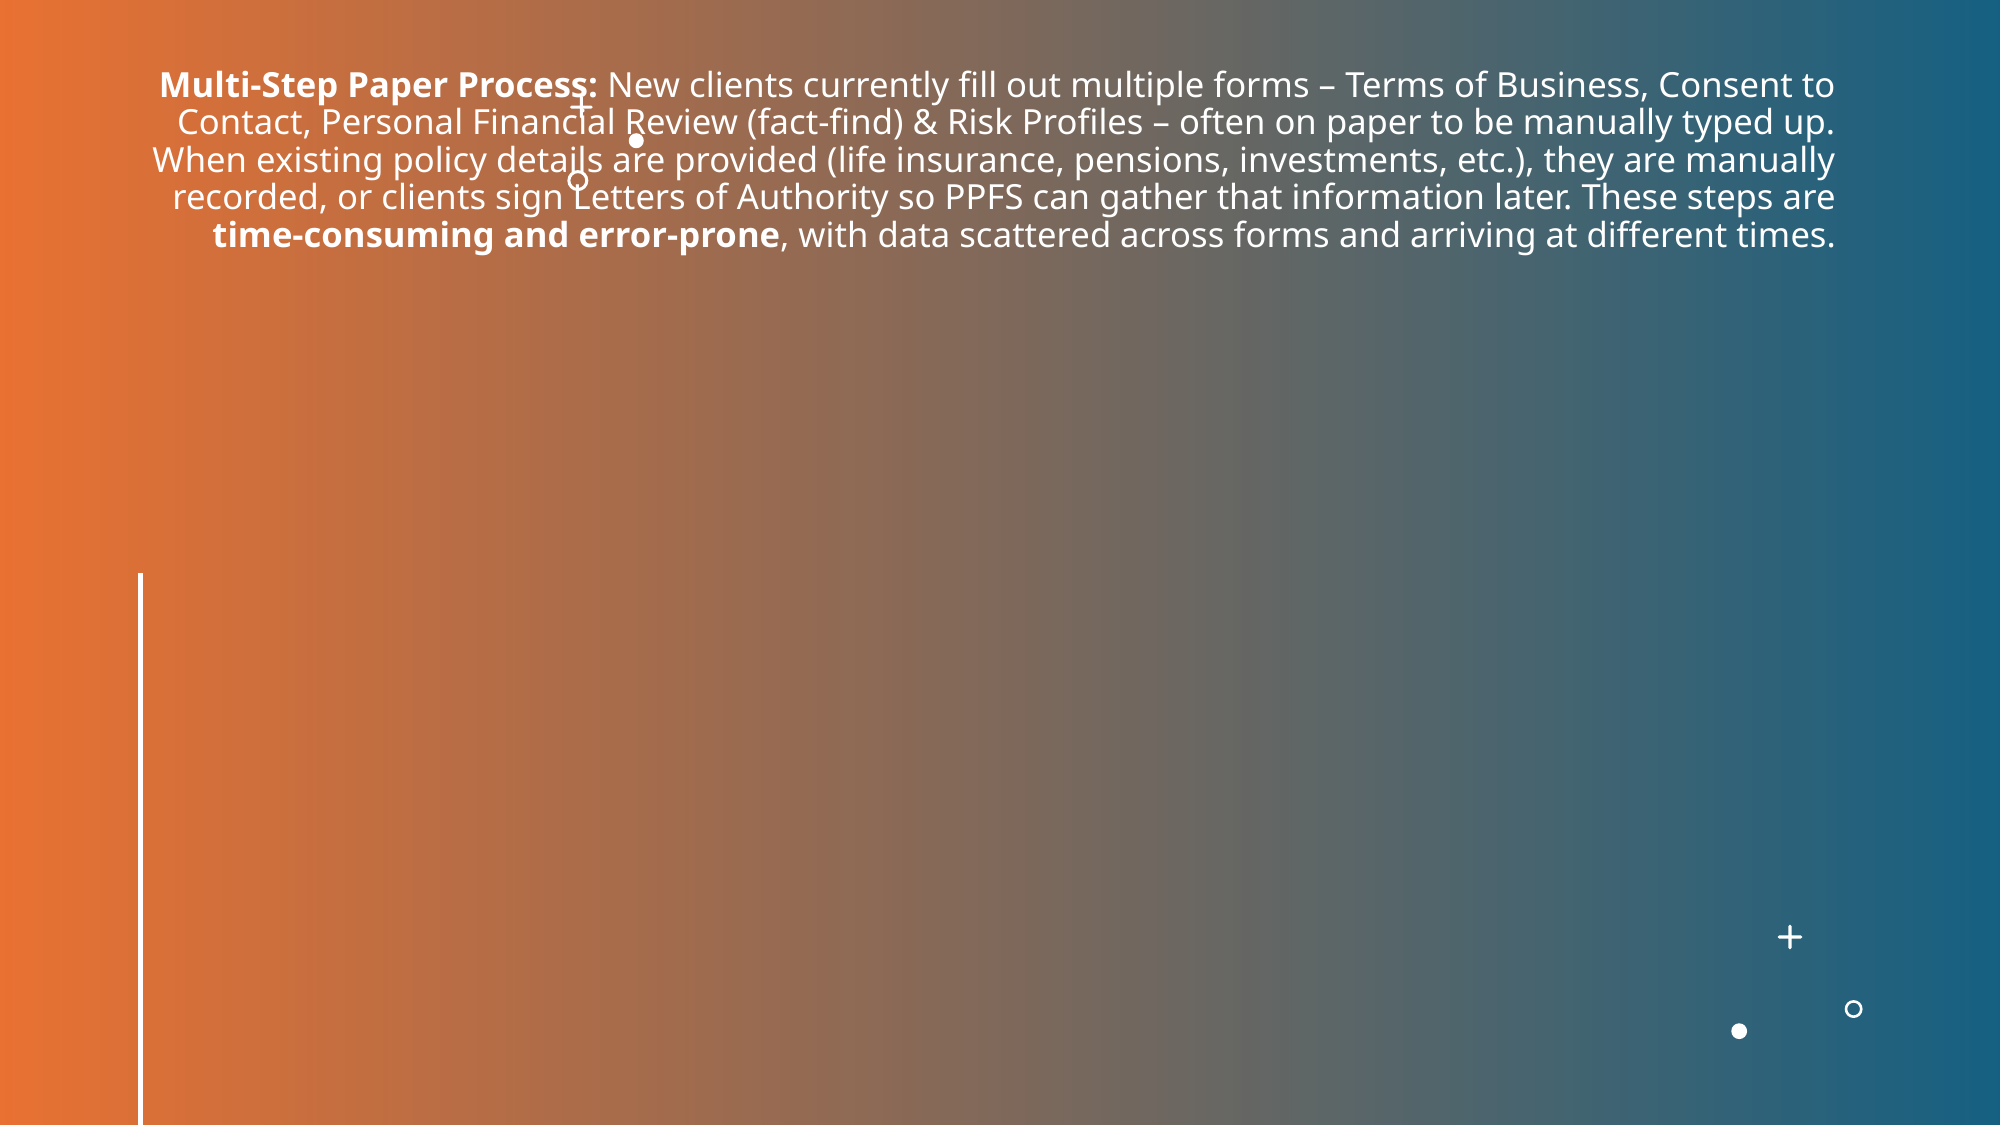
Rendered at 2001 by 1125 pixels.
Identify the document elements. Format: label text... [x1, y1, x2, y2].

text_box [0, 0, 2000, 1125]
title Multi-Step Paper Process: New clients currently fill out multiple forms – Terms of Business, Consent to Contact, Personal Financial Review (fact-find) & Risk Profiles – often on paper to be manually typed up. When existing policy details are provided (life insurance, pensions, investments, etc.), they are manually recorded, or clients sign Letters of Authority so PPFS can gather that information later. These steps are time-consuming and error-prone, with data scattered across forms and arriving at different times. [636, 95, 1812, 779]
